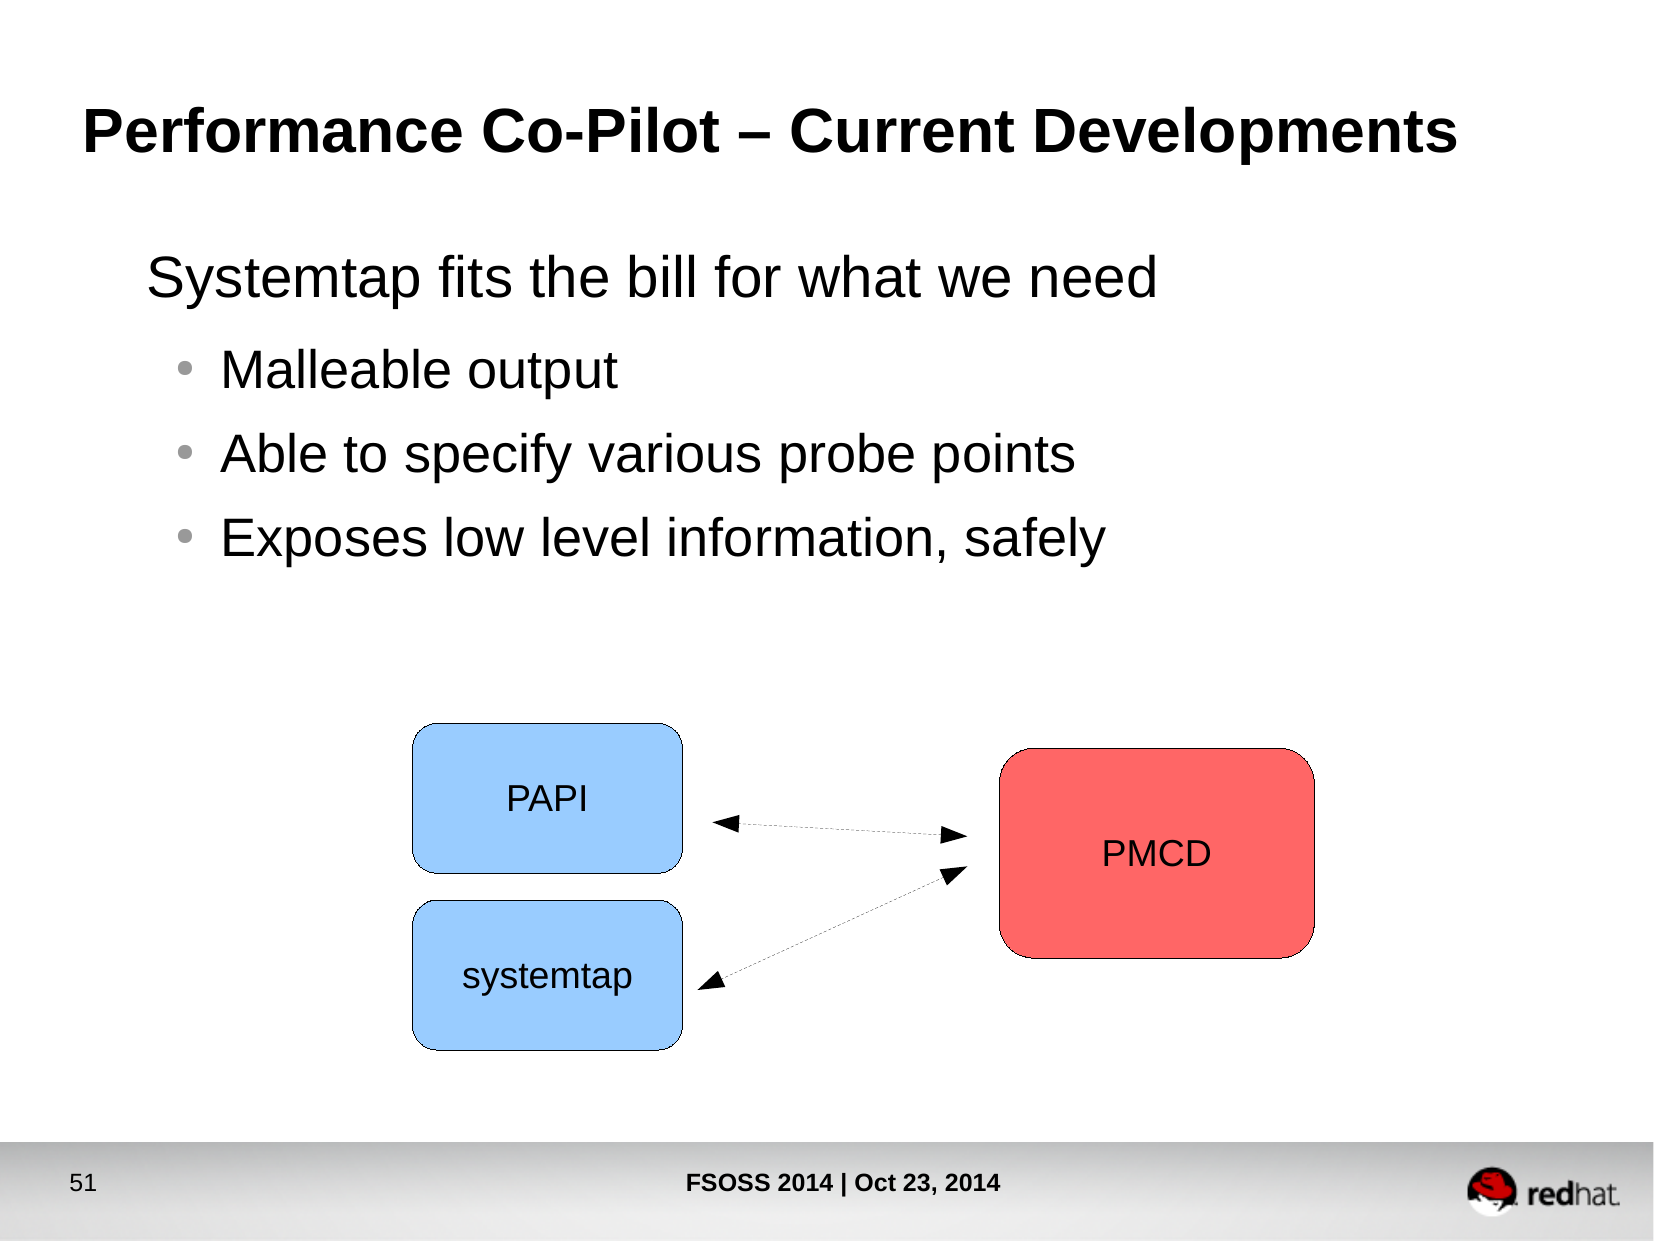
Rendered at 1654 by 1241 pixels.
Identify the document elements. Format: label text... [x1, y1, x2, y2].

picture [0, 1142, 1654, 1241]
list Systemtap fits the bill for what we need Malleable output Able to specify various probe points Exposes low level information, safely [86, 244, 1576, 1039]
text_box systemtap [412, 900, 683, 1051]
text_box PMCD [999, 748, 1315, 959]
text_box PAPI [412, 723, 683, 874]
title Performance Co-Pilot – Current Developments [82, 37, 1571, 226]
